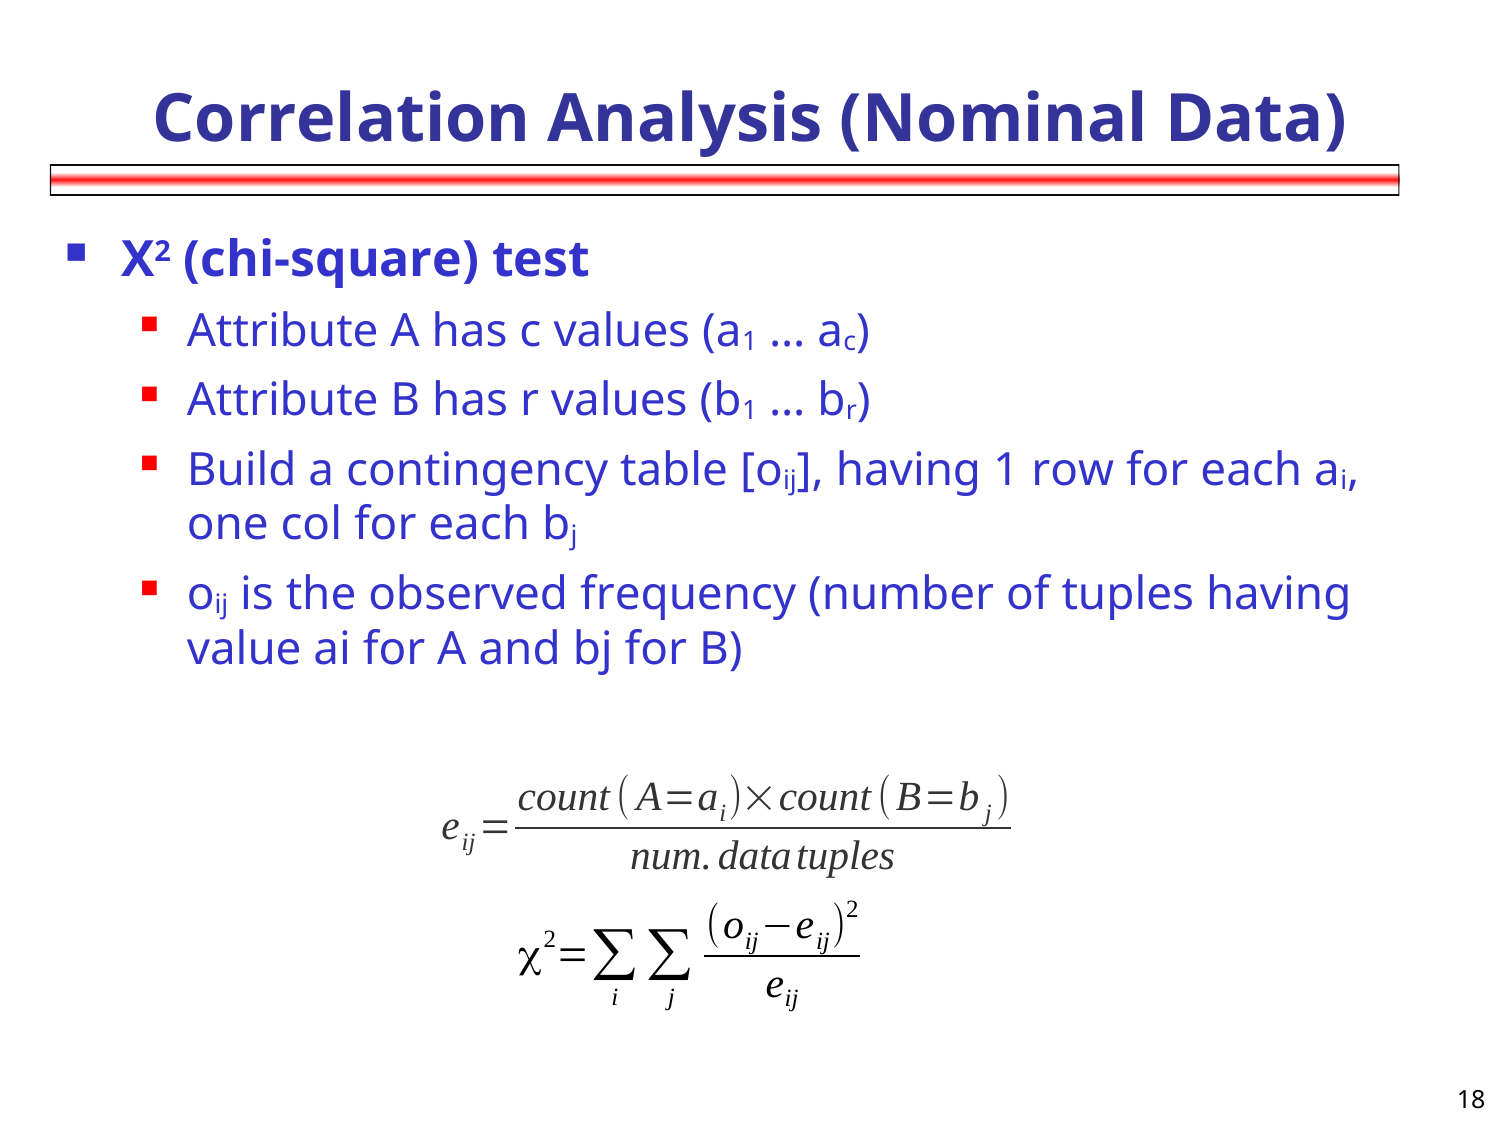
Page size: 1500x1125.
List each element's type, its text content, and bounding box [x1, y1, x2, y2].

chart [510, 896, 869, 1012]
text_box <number> [1187, 1062, 1500, 1125]
chart [435, 772, 1019, 878]
list Χ2 (chi-square) test Attribute A has c values (a1 … ac) Attribute B has r values (b1 … br) Build a contingency table [oij], having 1 row for each ai, one col for each bj oij is the observed frequency (number of tuples having value ai for A and bj for B) [49, 212, 1425, 1063]
title Correlation Analysis (Nominal Data) [0, 62, 1500, 163]
